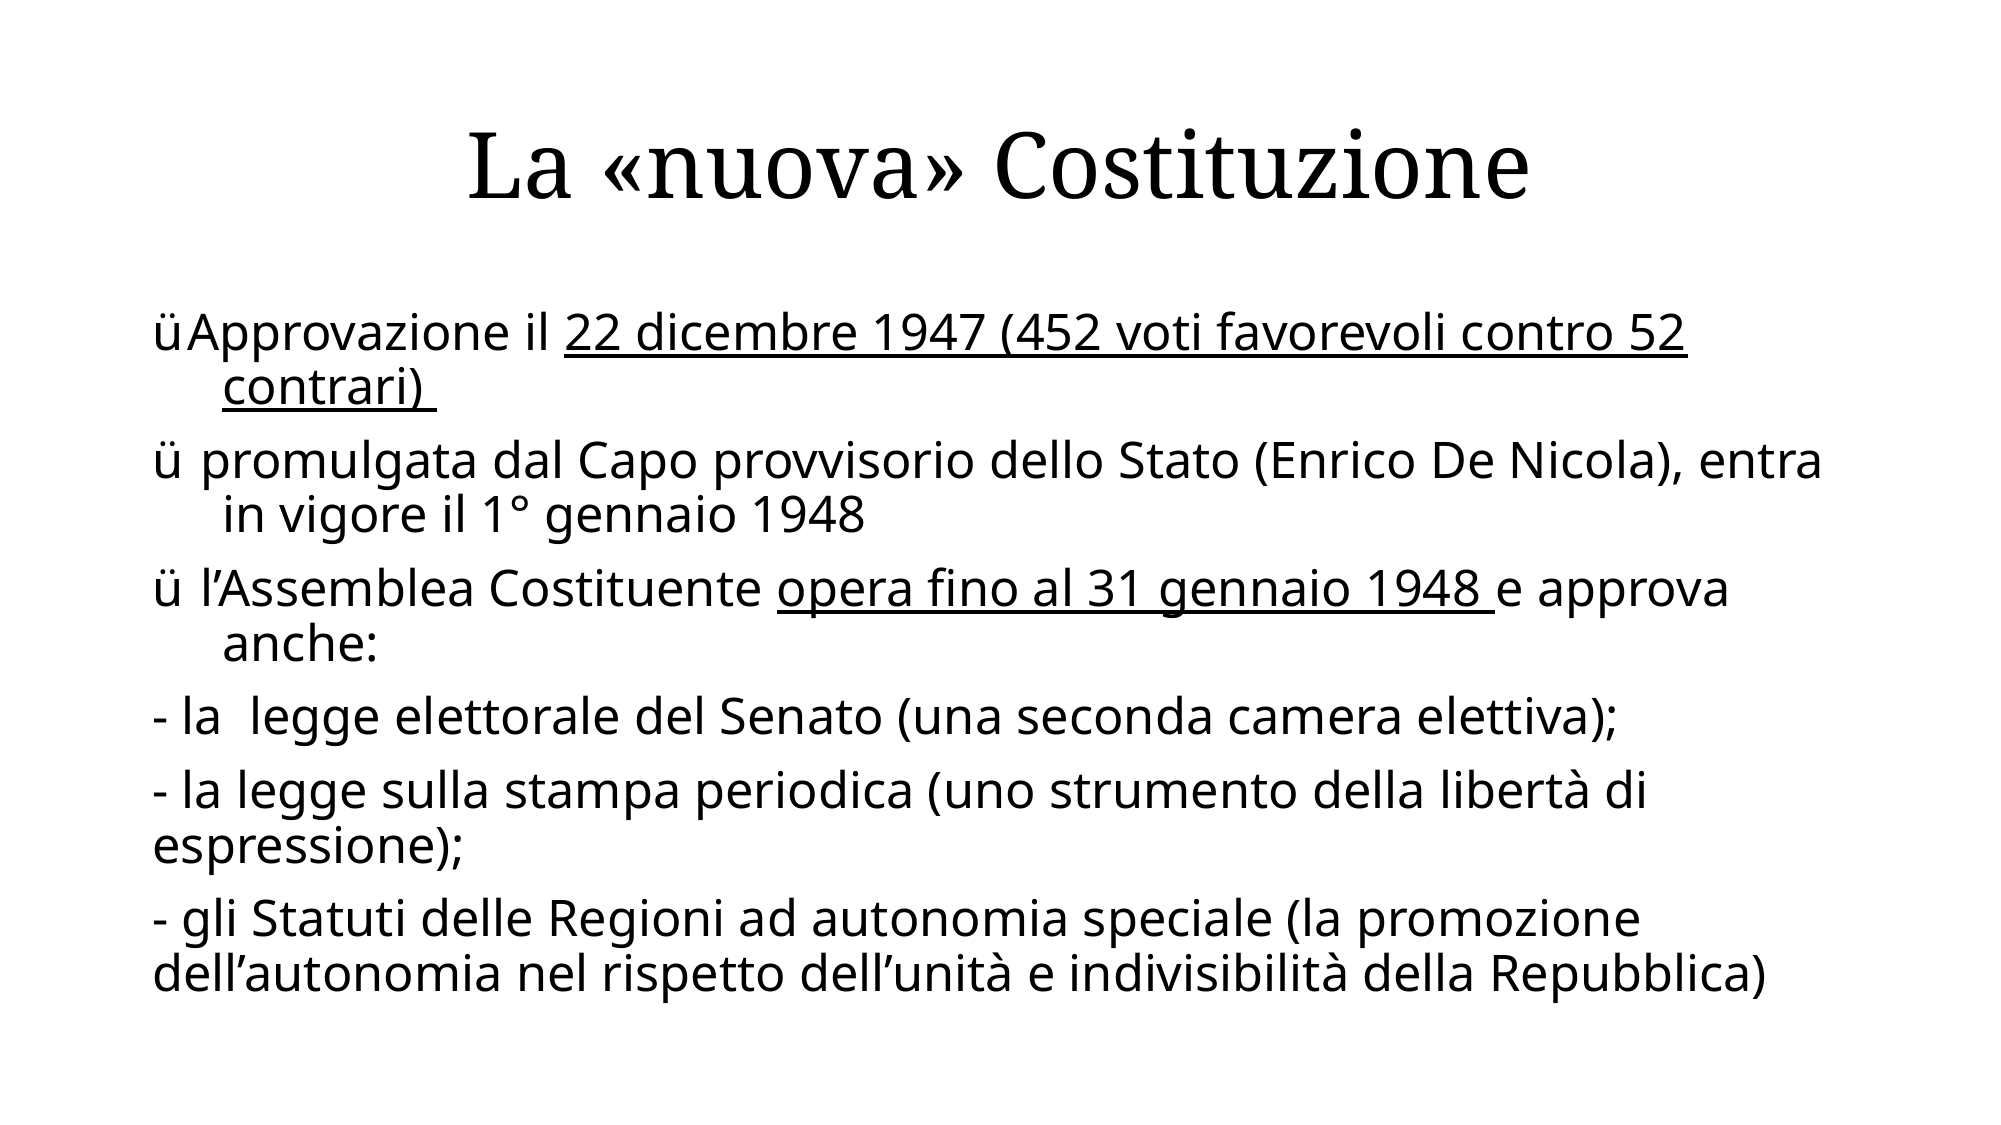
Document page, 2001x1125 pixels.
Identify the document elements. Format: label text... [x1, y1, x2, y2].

title La «nuova» Costituzione [137, 59, 1863, 278]
list Approvazione il 22 dicembre 1947 (452 voti favorevoli contro 52 contrari) promulgata dal Capo provvisorio dello Stato (Enrico De Nicola), entra in vigore il 1° gennaio 1948 l’Assemblea Costituente opera fino al 31 gennaio 1948 e approva anche: - la legge elettorale del Senato (una seconda camera elettiva); - la legge sulla stampa periodica (uno strumento della libertà di espressione); - gli Statuti delle Regioni ad autonomia speciale (la promozione dell’autonomia nel rispetto dell’unità e indivisibilità della Repubblica) [137, 299, 1863, 1014]
